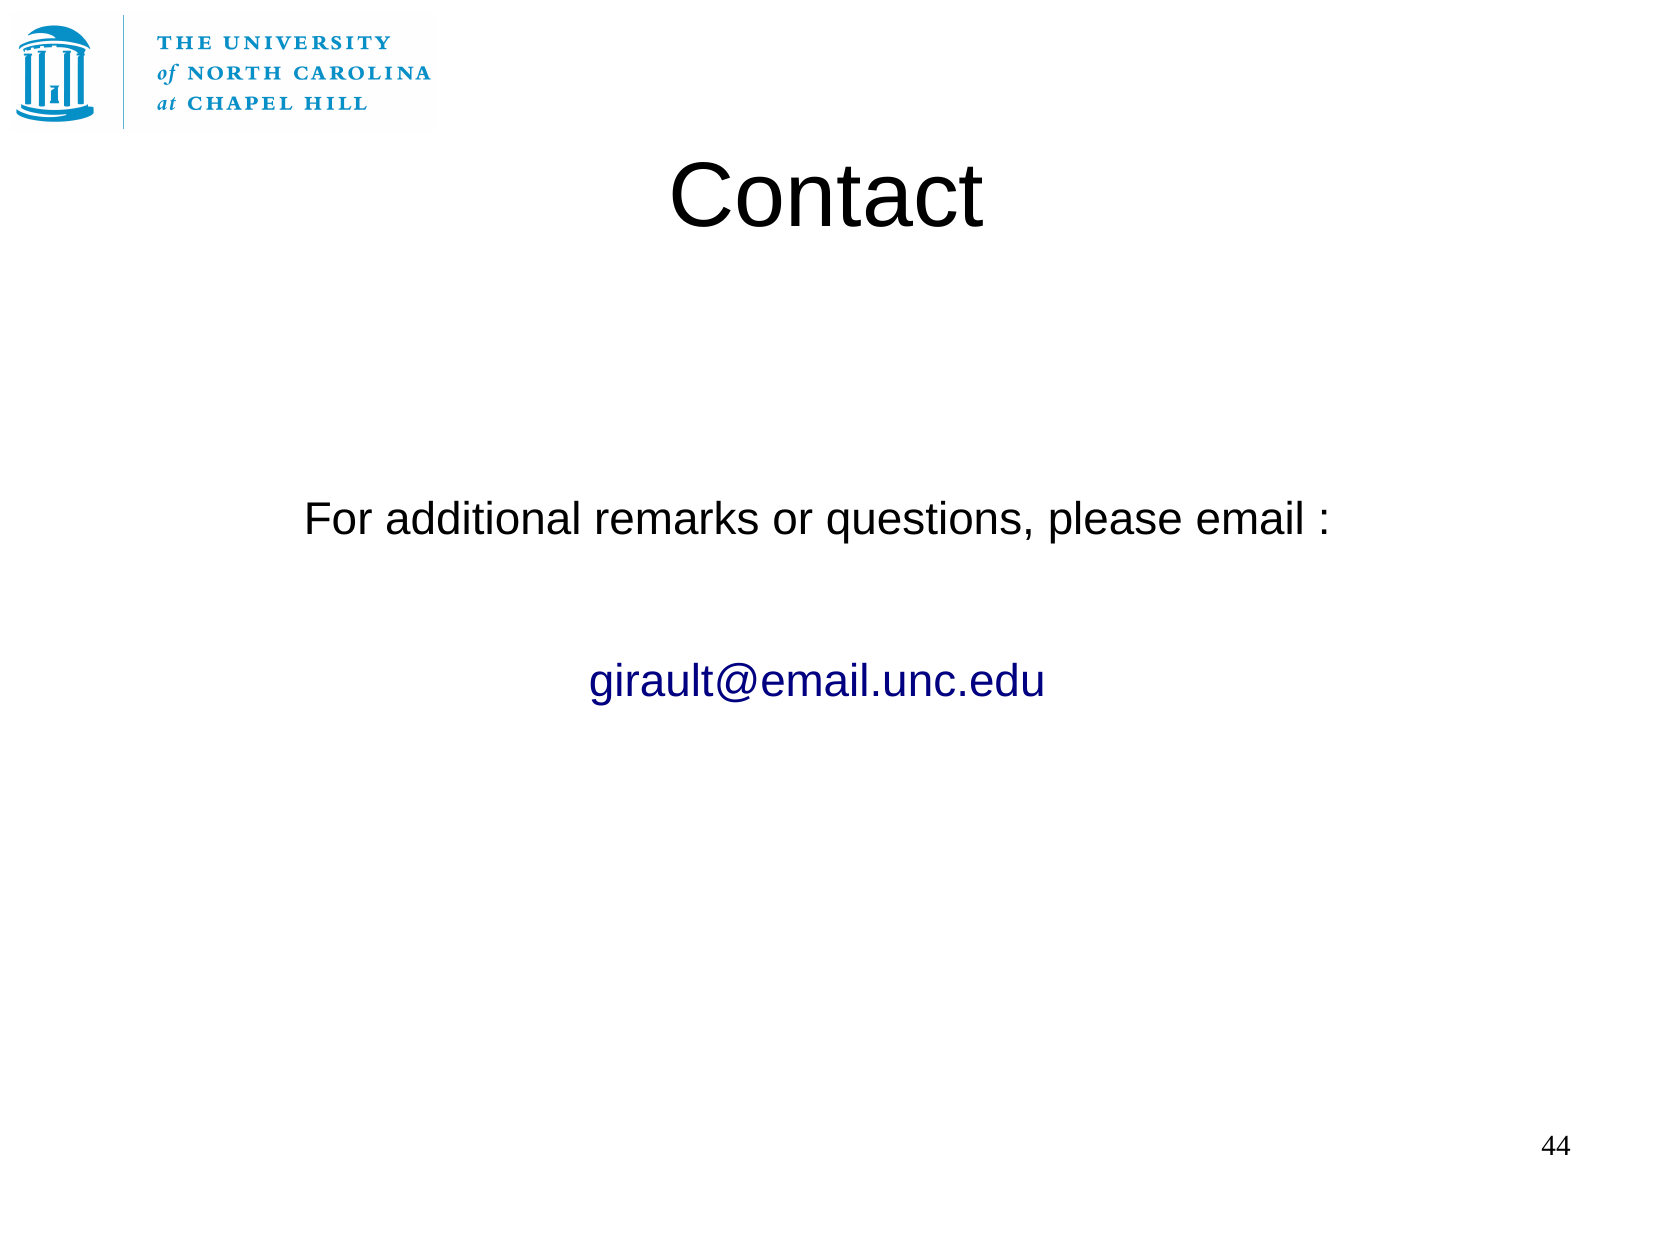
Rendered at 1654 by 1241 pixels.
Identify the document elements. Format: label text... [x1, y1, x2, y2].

picture [11, 12, 436, 132]
list For additional remarks or questions, please email : girault@email.unc.edu [135, 412, 1501, 1193]
title Contact [82, 90, 1571, 298]
